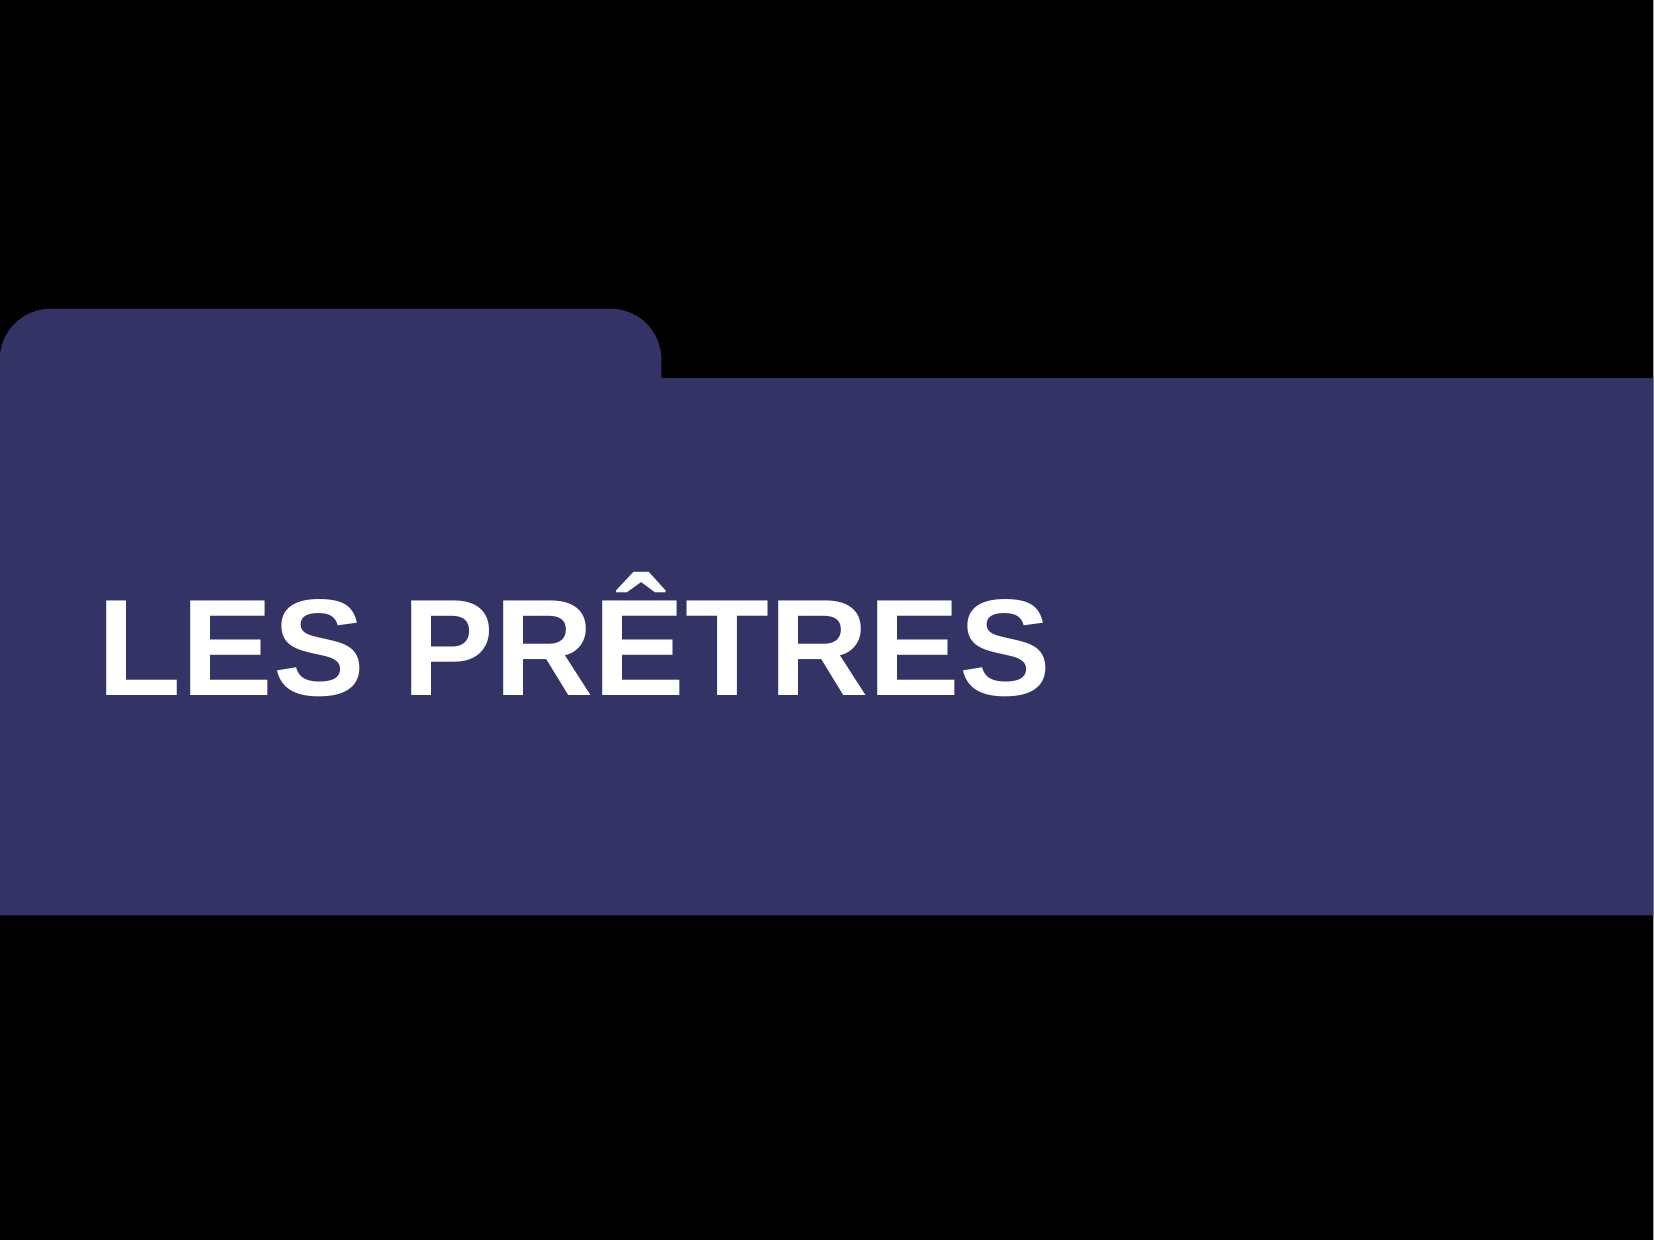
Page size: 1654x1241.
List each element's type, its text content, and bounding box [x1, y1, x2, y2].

text_box [0, 308, 1654, 916]
text_box LES PRÊTRES [82, 584, 1607, 730]
